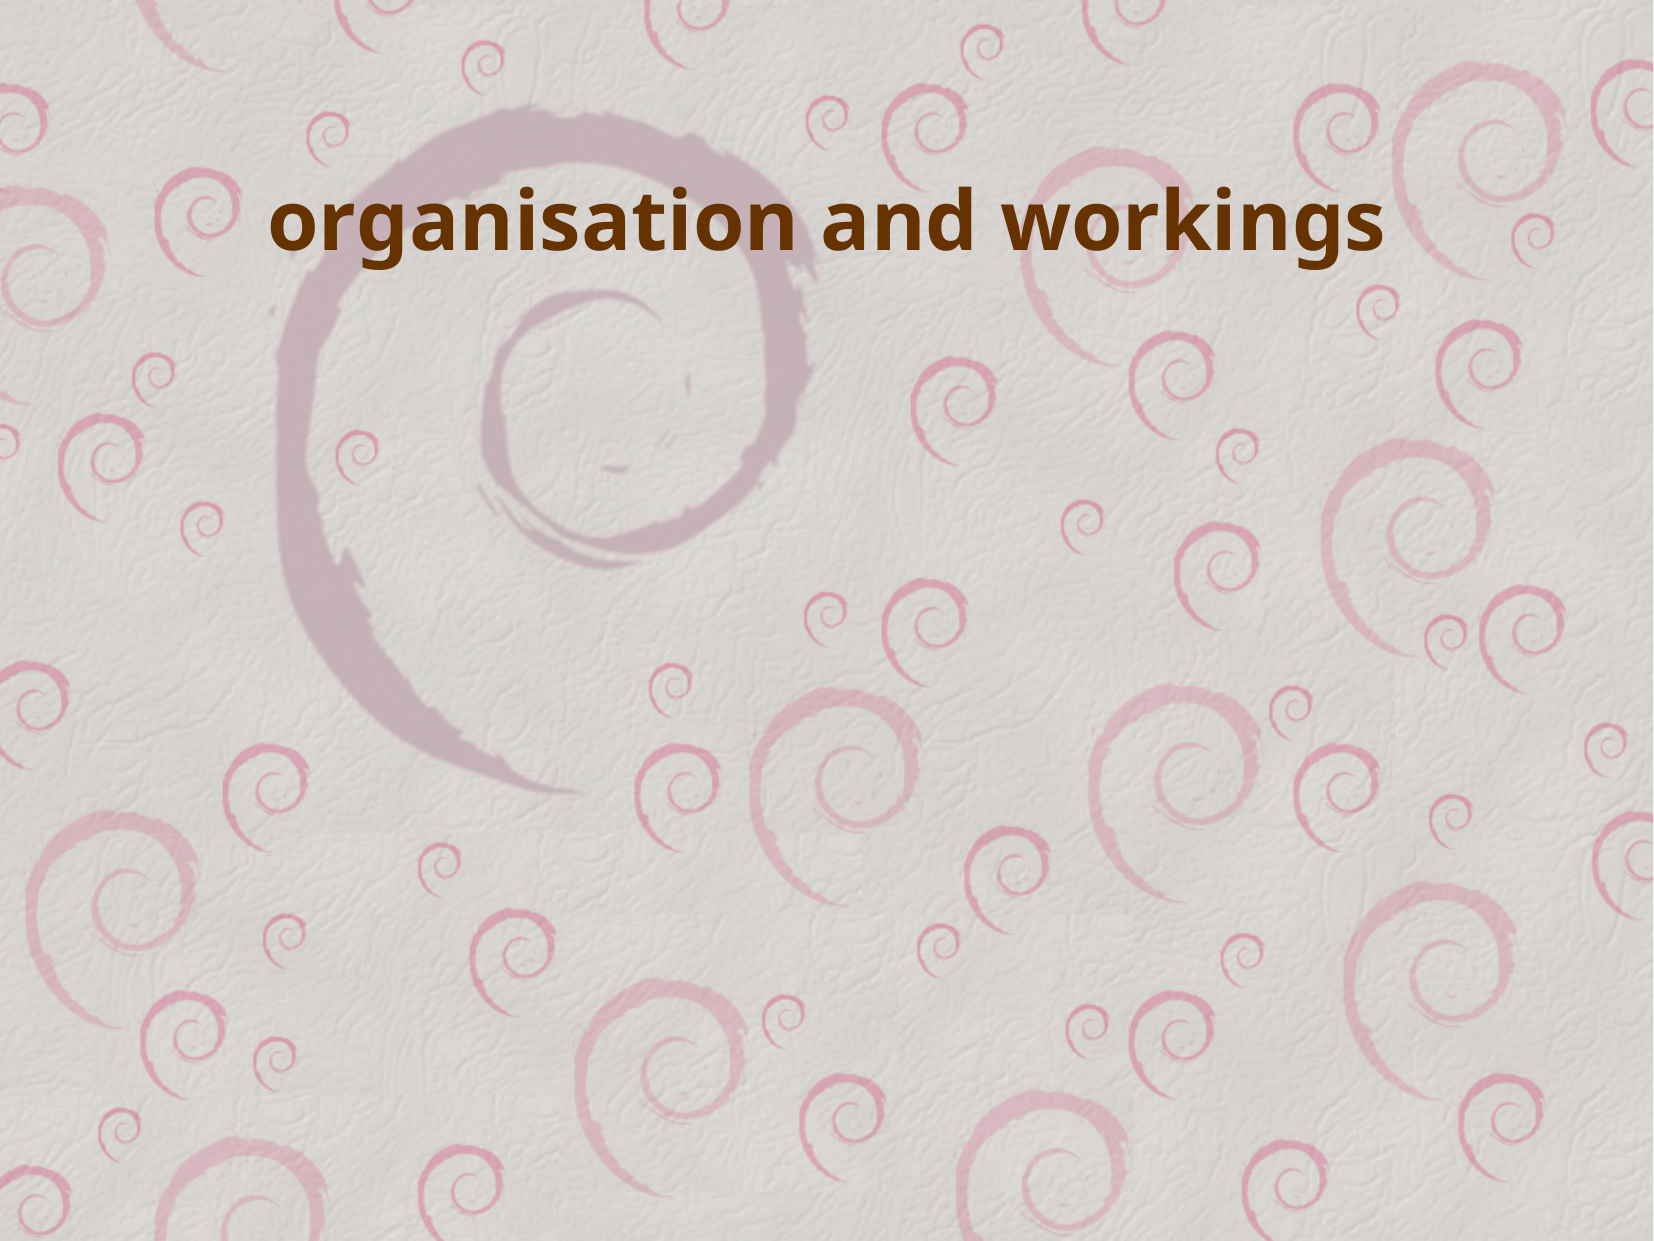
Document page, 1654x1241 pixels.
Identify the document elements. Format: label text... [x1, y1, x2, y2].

picture [0, 0, 1654, 1241]
title organisation and workings [121, 114, 1534, 322]
